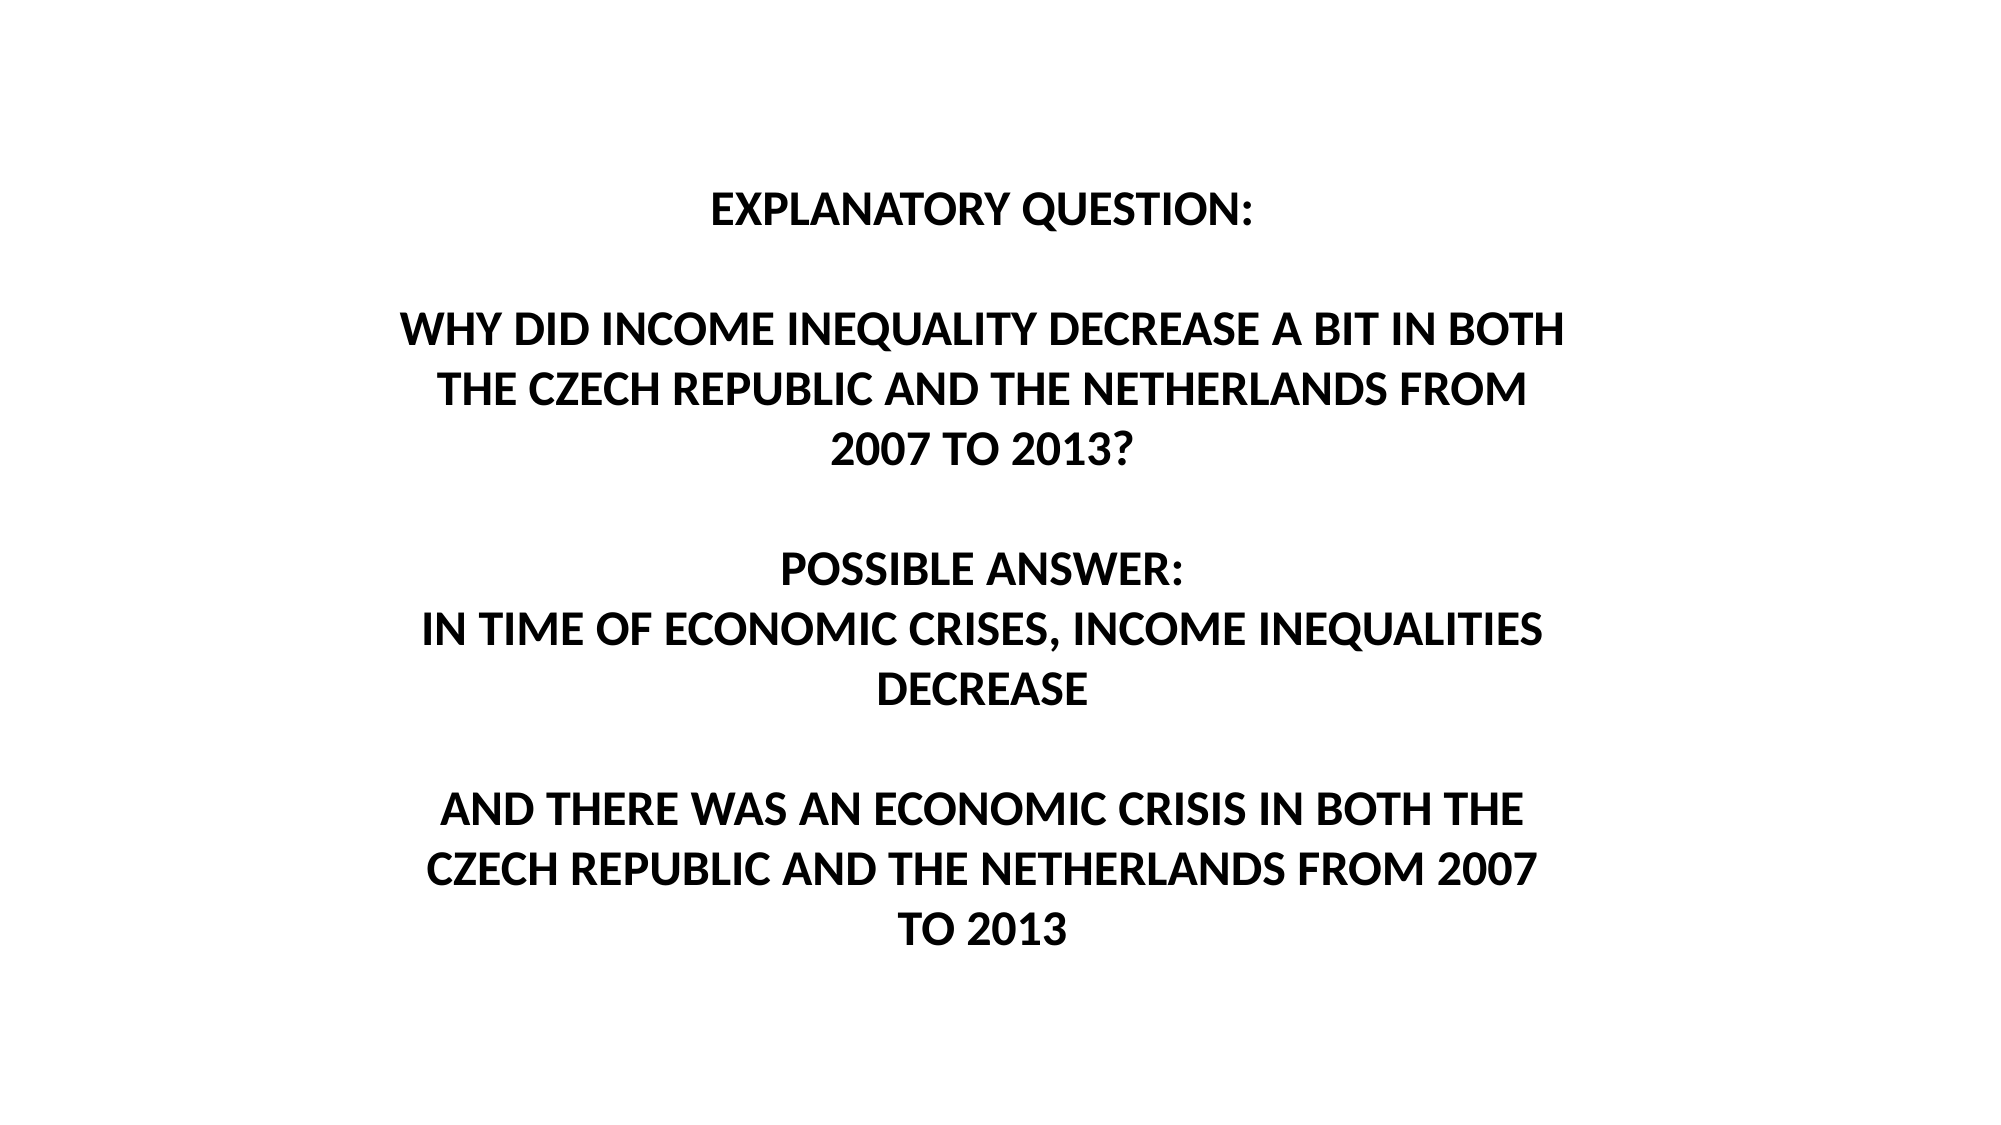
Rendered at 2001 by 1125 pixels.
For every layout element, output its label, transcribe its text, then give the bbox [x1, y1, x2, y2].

text_box EXPLANATORY QUESTION: WHY DID INCOME INEQUALITY DECREASE A BIT IN BOTH THE CZECH REPUBLIC AND THE NETHERLANDS FROM 2007 TO 2013? POSSIBLE ANSWER: IN TIME OF ECONOMIC CRISES, INCOME INEQUALITIES DECREASE AND THERE WAS AN ECONOMIC CRISIS IN BOTH THE CZECH REPUBLIC AND THE NETHERLANDS FROM 2007 TO 2013 [381, 168, 1585, 971]
